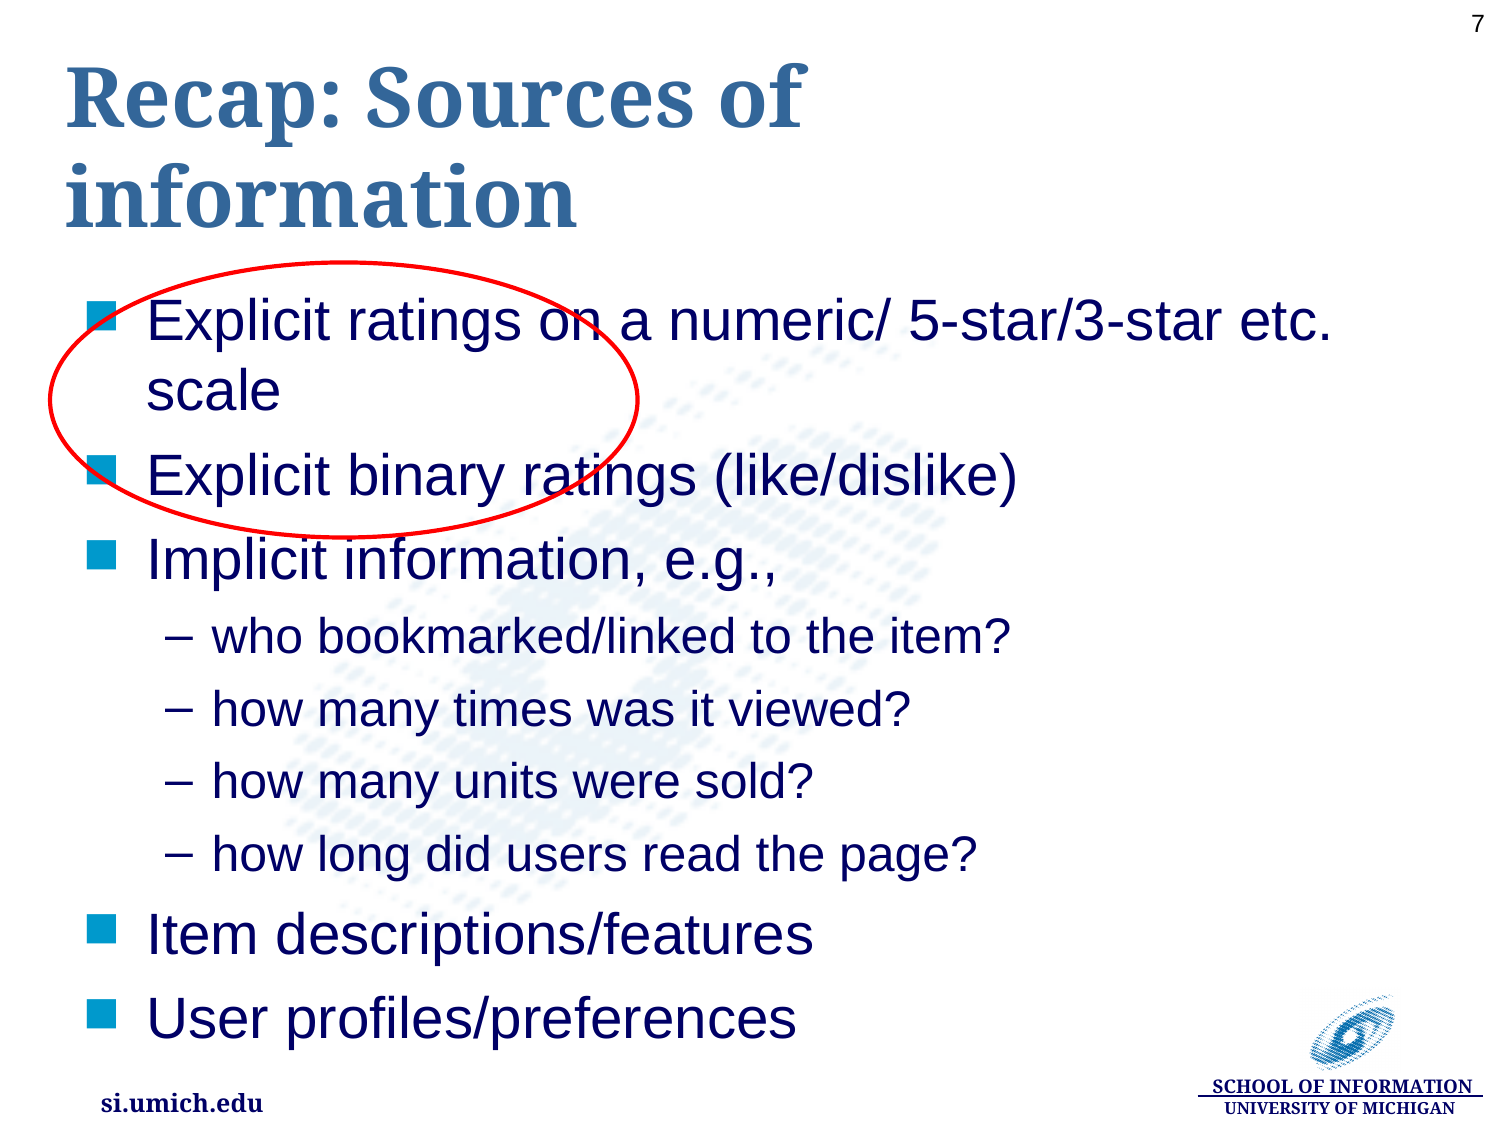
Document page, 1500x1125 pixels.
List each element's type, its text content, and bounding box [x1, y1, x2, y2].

list Explicit ratings on a numeric/ 5-star/3-star etc. scale Explicit binary ratings (like/dislike) Implicit information, e.g., who bookmarked/linked to the item? how many times was it viewed? how many units were sold? how long did users read the page? Item descriptions/features User profiles/preferences [75, 275, 635, 535]
text_box <number> [1337, 0, 1500, 51]
list Explicit ratings on a numeric/ 5-star/3-star etc. scale Explicit binary ratings (like/dislike) Implicit information, e.g., who bookmarked/linked to the item? how many times was it viewed? how many units were sold? how long did users read the page? Item descriptions/features User profiles/preferences [75, 275, 207, 340]
picture [458, 270, 1000, 275]
picture [237, 270, 450, 275]
picture [1299, 987, 1401, 1073]
picture [200, 270, 230, 275]
title Recap: Sources of information [50, 49, 1326, 238]
list Explicit ratings on a numeric/ 5-star/3-star etc. scale Explicit binary ratings (like/dislike) Implicit information, e.g., who bookmarked/linked to the item? how many times was it viewed? how many units were sold? how long did users read the page? Item descriptions/features User profiles/preferences [75, 275, 1351, 1058]
